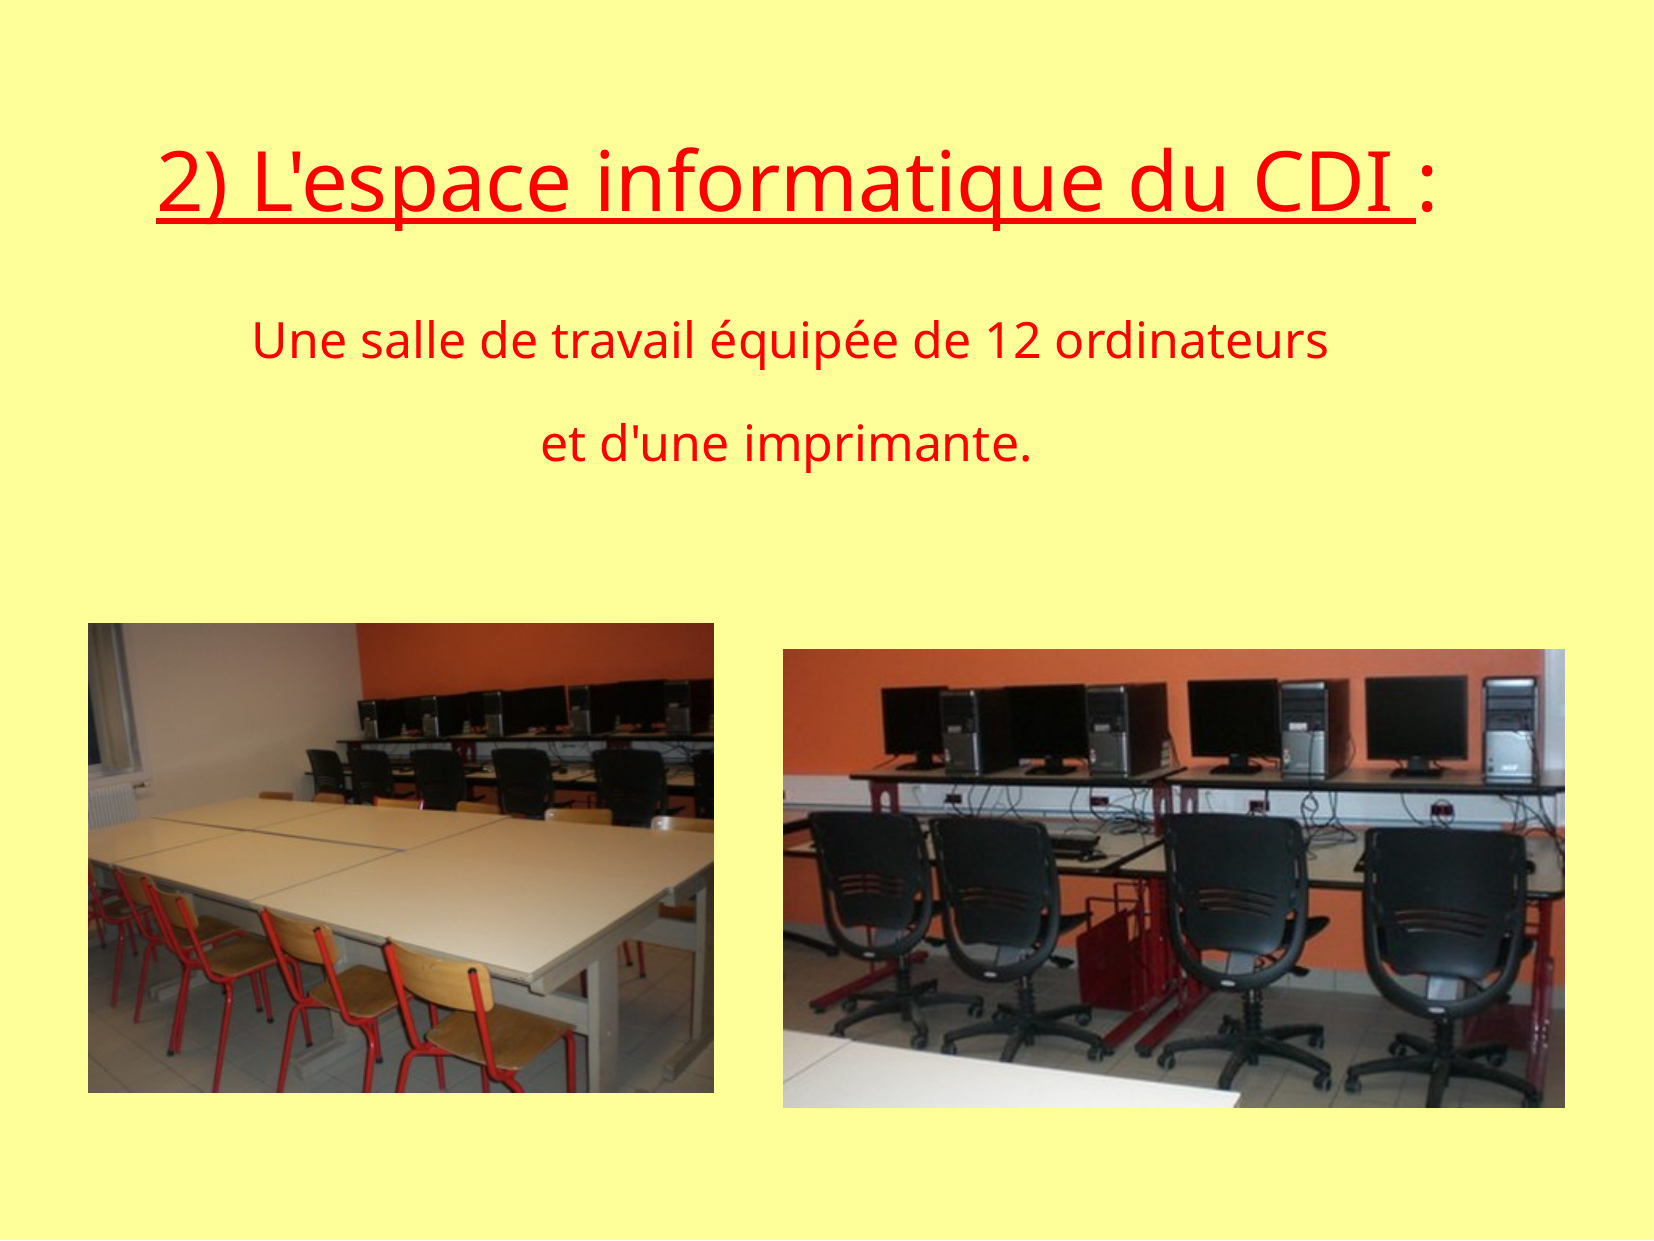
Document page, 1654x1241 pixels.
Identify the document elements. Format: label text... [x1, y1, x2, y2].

text_box 2) L'espace informatique du CDI : Une salle de travail équipée de 12 ordinateurs et d'une imprimante. [118, 115, 1477, 502]
picture [783, 649, 1565, 1108]
picture [88, 623, 714, 1093]
